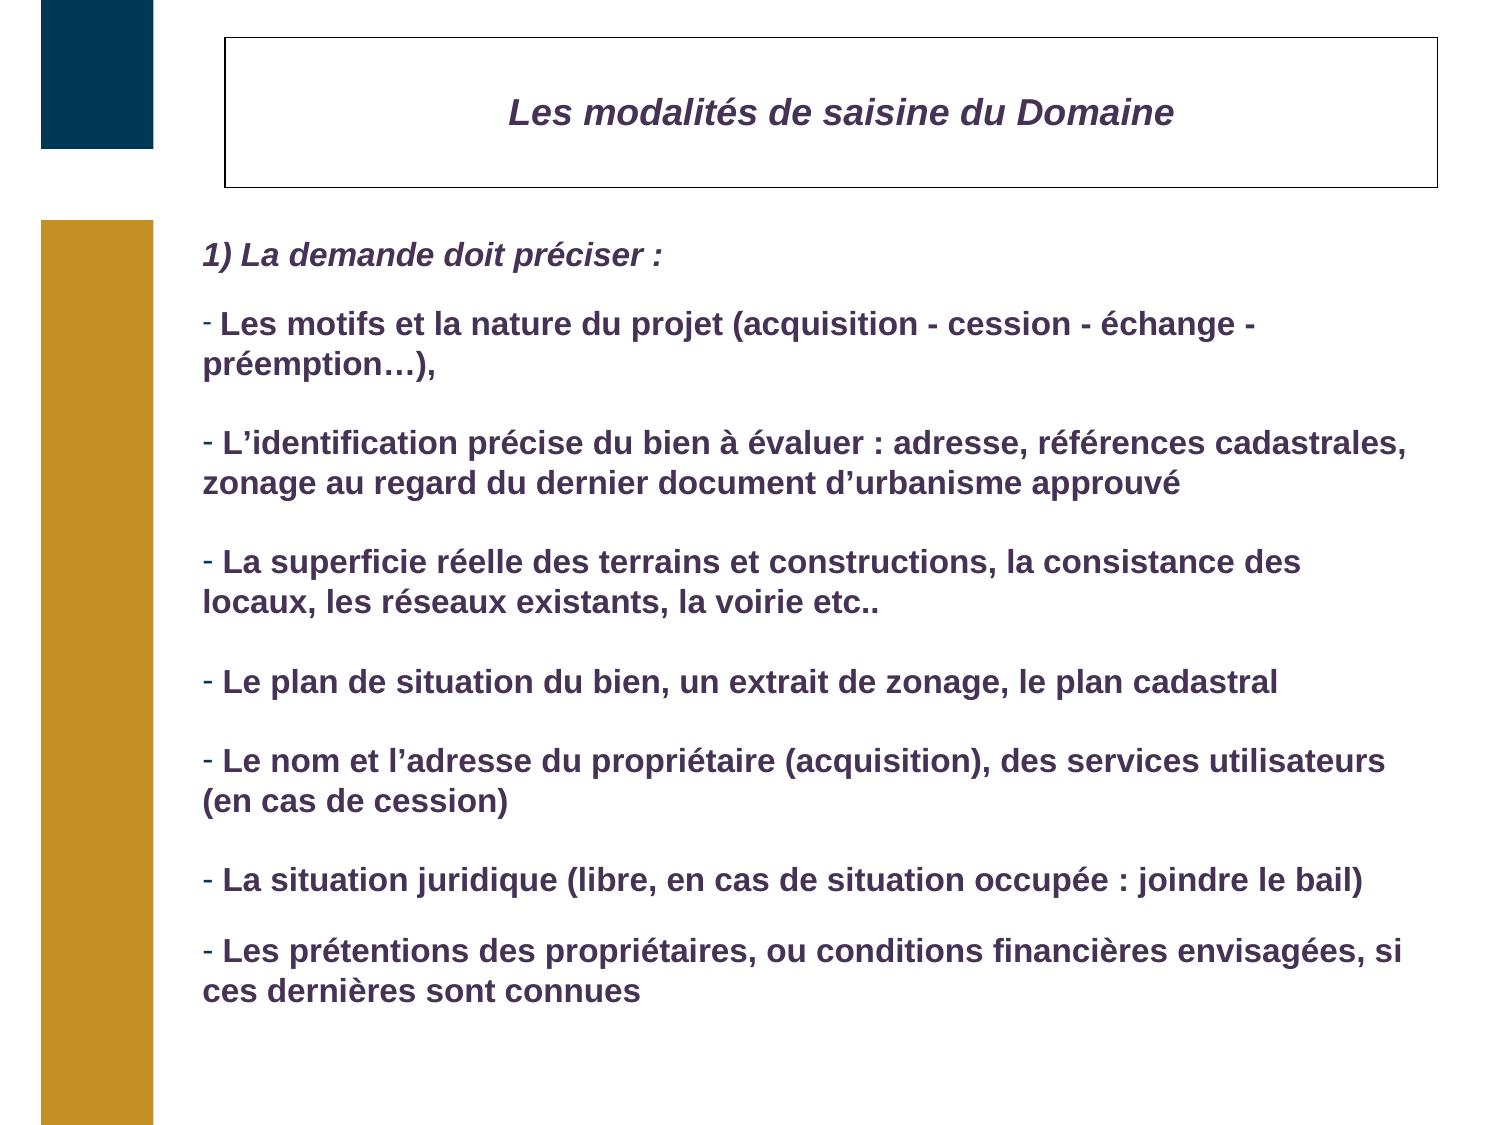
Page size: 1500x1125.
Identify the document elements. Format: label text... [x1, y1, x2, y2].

text_box 1) La demande doit préciser : Les motifs et la nature du projet (acquisition - cession - échange - préemption…), L’identification précise du bien à évaluer : adresse, références cadastrales, zonage au regard du dernier document d’urbanisme approuvé La superficie réelle des terrains et constructions, la consistance des locaux, les réseaux existants, la voirie etc.. Le plan de situation du bien, un extrait de zonage, le plan cadastral Le nom et l’adresse du propriétaire (acquisition), des services utilisateurs (en cas de cession) La situation juridique (libre, en cas de situation occupée : joindre le bail) Les prétentions des propriétaires, ou conditions financières envisagées, si ces dernières sont connues [187, 224, 1438, 1099]
text_box Les modalités de saisine du Domaine [225, 37, 1438, 188]
